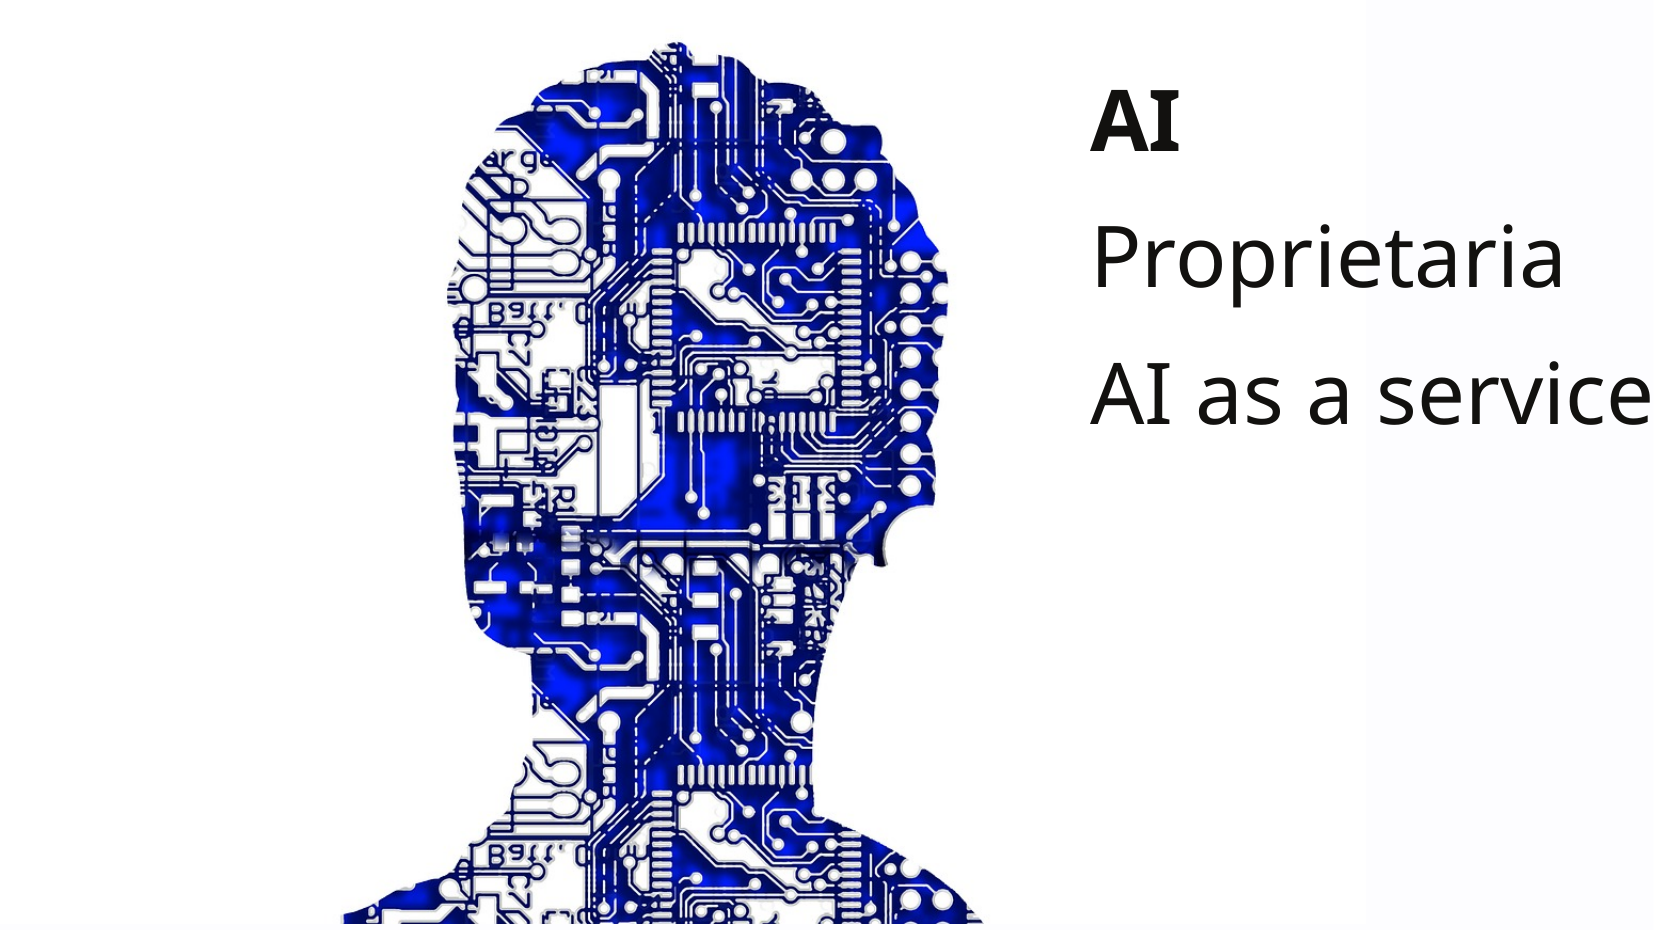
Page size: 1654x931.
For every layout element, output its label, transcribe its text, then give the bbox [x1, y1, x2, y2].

list AI Proprietaria AI as a service [1090, 60, 1654, 541]
picture [0, 0, 1366, 924]
